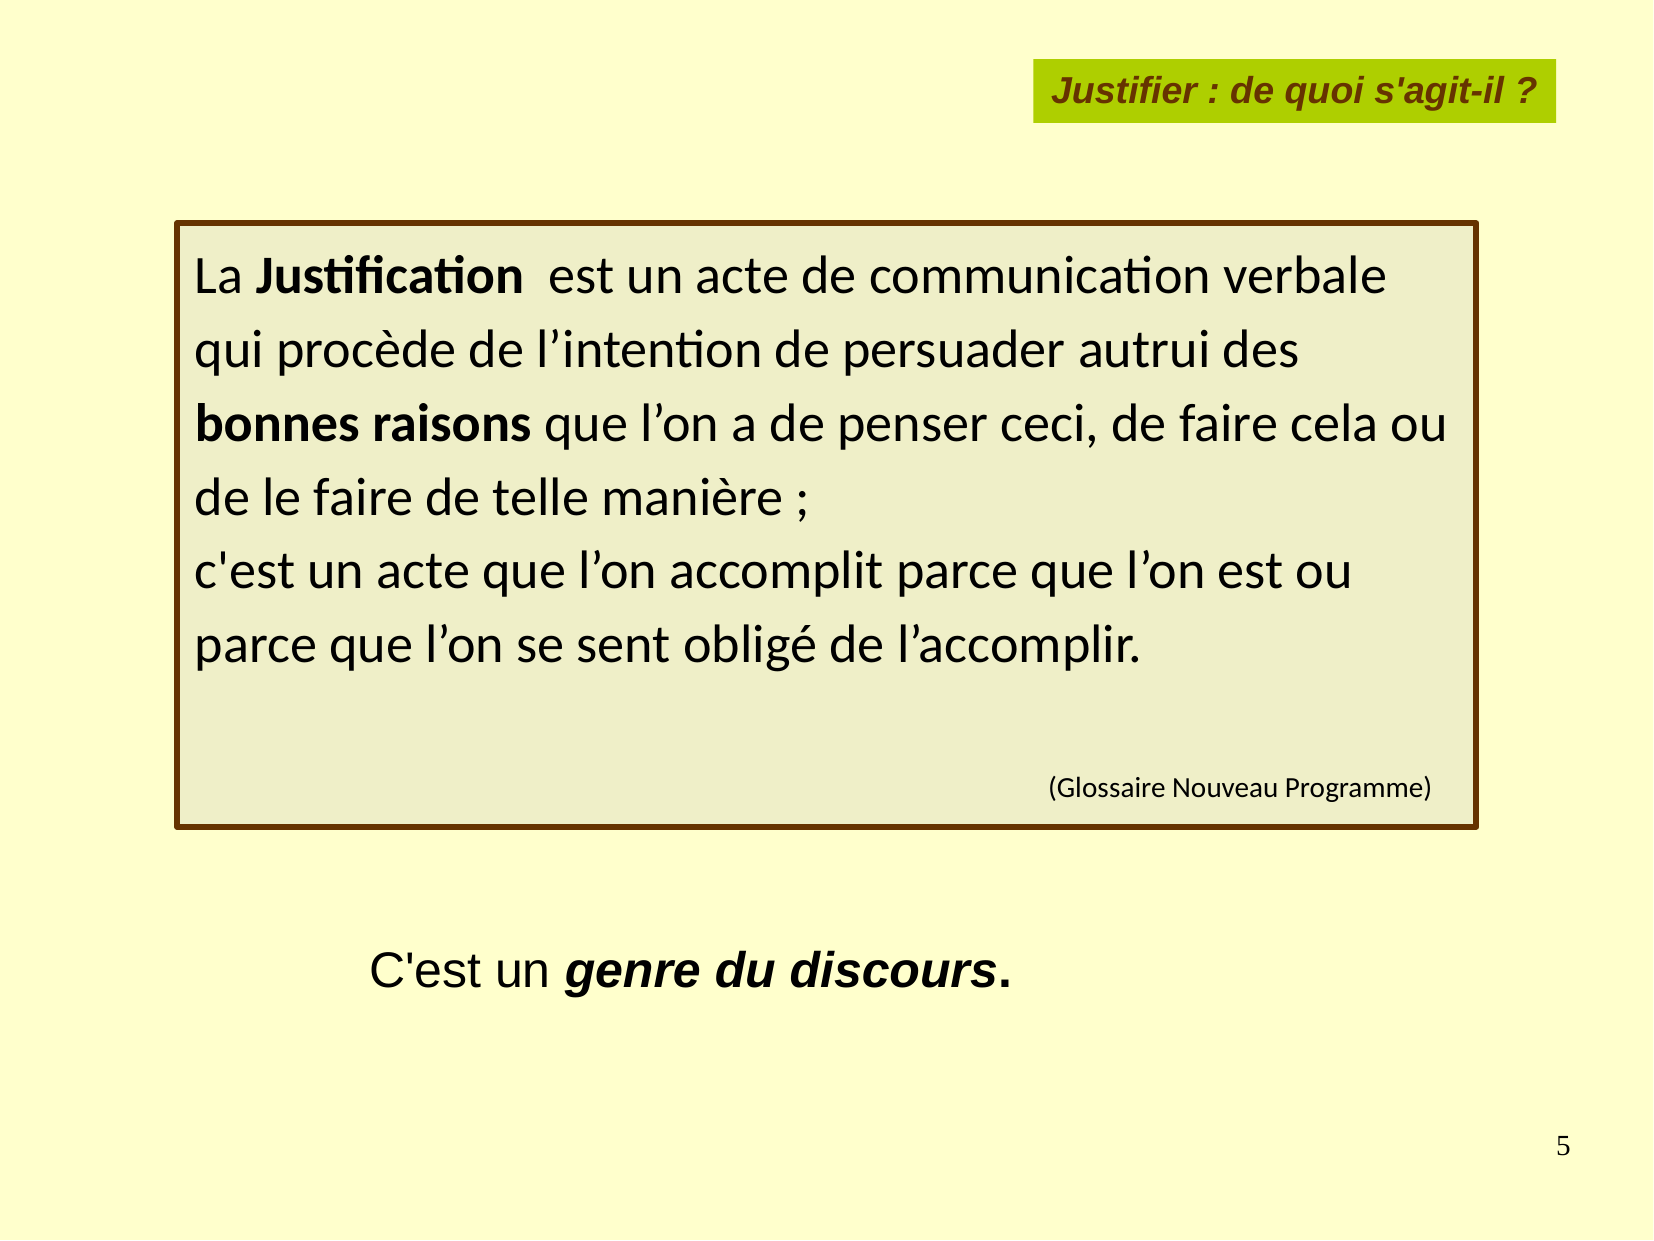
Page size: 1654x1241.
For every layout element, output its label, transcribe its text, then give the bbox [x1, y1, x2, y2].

text_box La Justification est un acte de communication verbale qui procède de l’intention de persuader autrui des bonnes raisons que l’on a de penser ceci, de faire cela ou de le faire de telle manière ; c'est un acte que l’on accomplit parce que l’on est ou parce que l’on se sent obligé de l’accomplir. [177, 223, 1477, 827]
text_box C'est un genre du discours. [354, 915, 1418, 1006]
text_box (Glossaire Nouveau Programme) [1033, 767, 1506, 819]
text_box Justifier : de quoi s'agit-il ? [1033, 59, 1557, 123]
